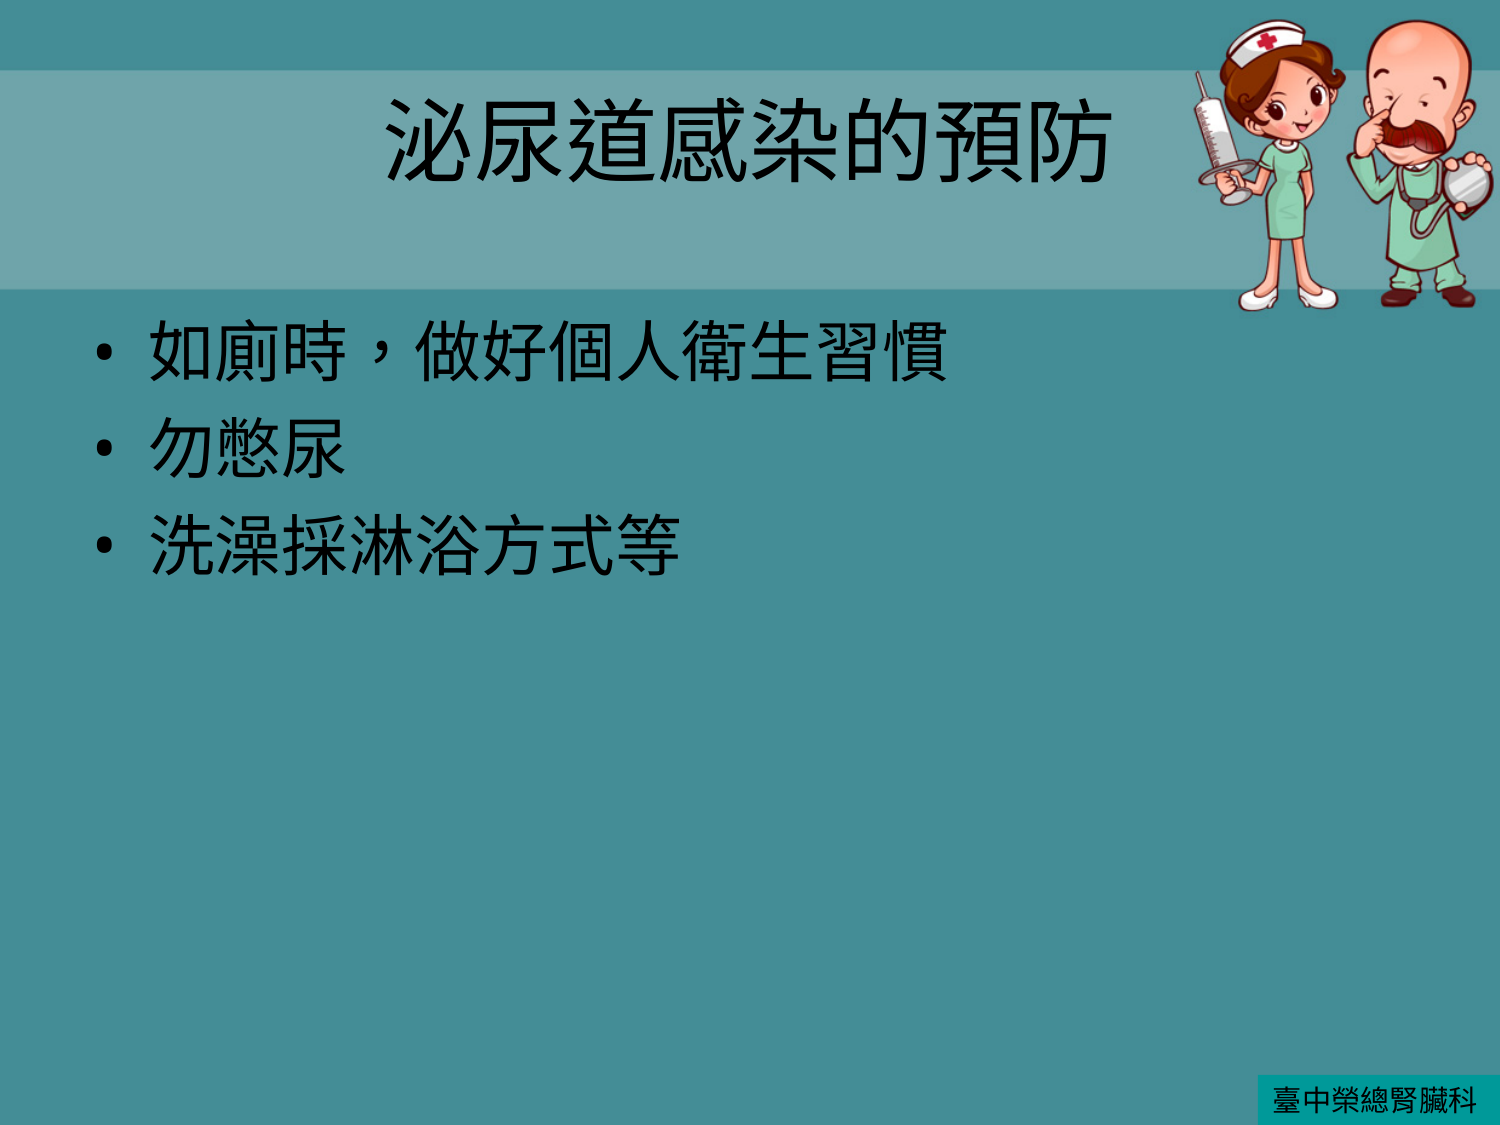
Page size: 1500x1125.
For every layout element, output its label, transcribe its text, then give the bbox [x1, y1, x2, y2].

list 如廁時，做好個人衛生習慣 勿憋尿 洗澡採淋浴方式等 [76, 302, 1427, 1046]
title 泌尿道感染的預防 [75, 45, 1426, 233]
